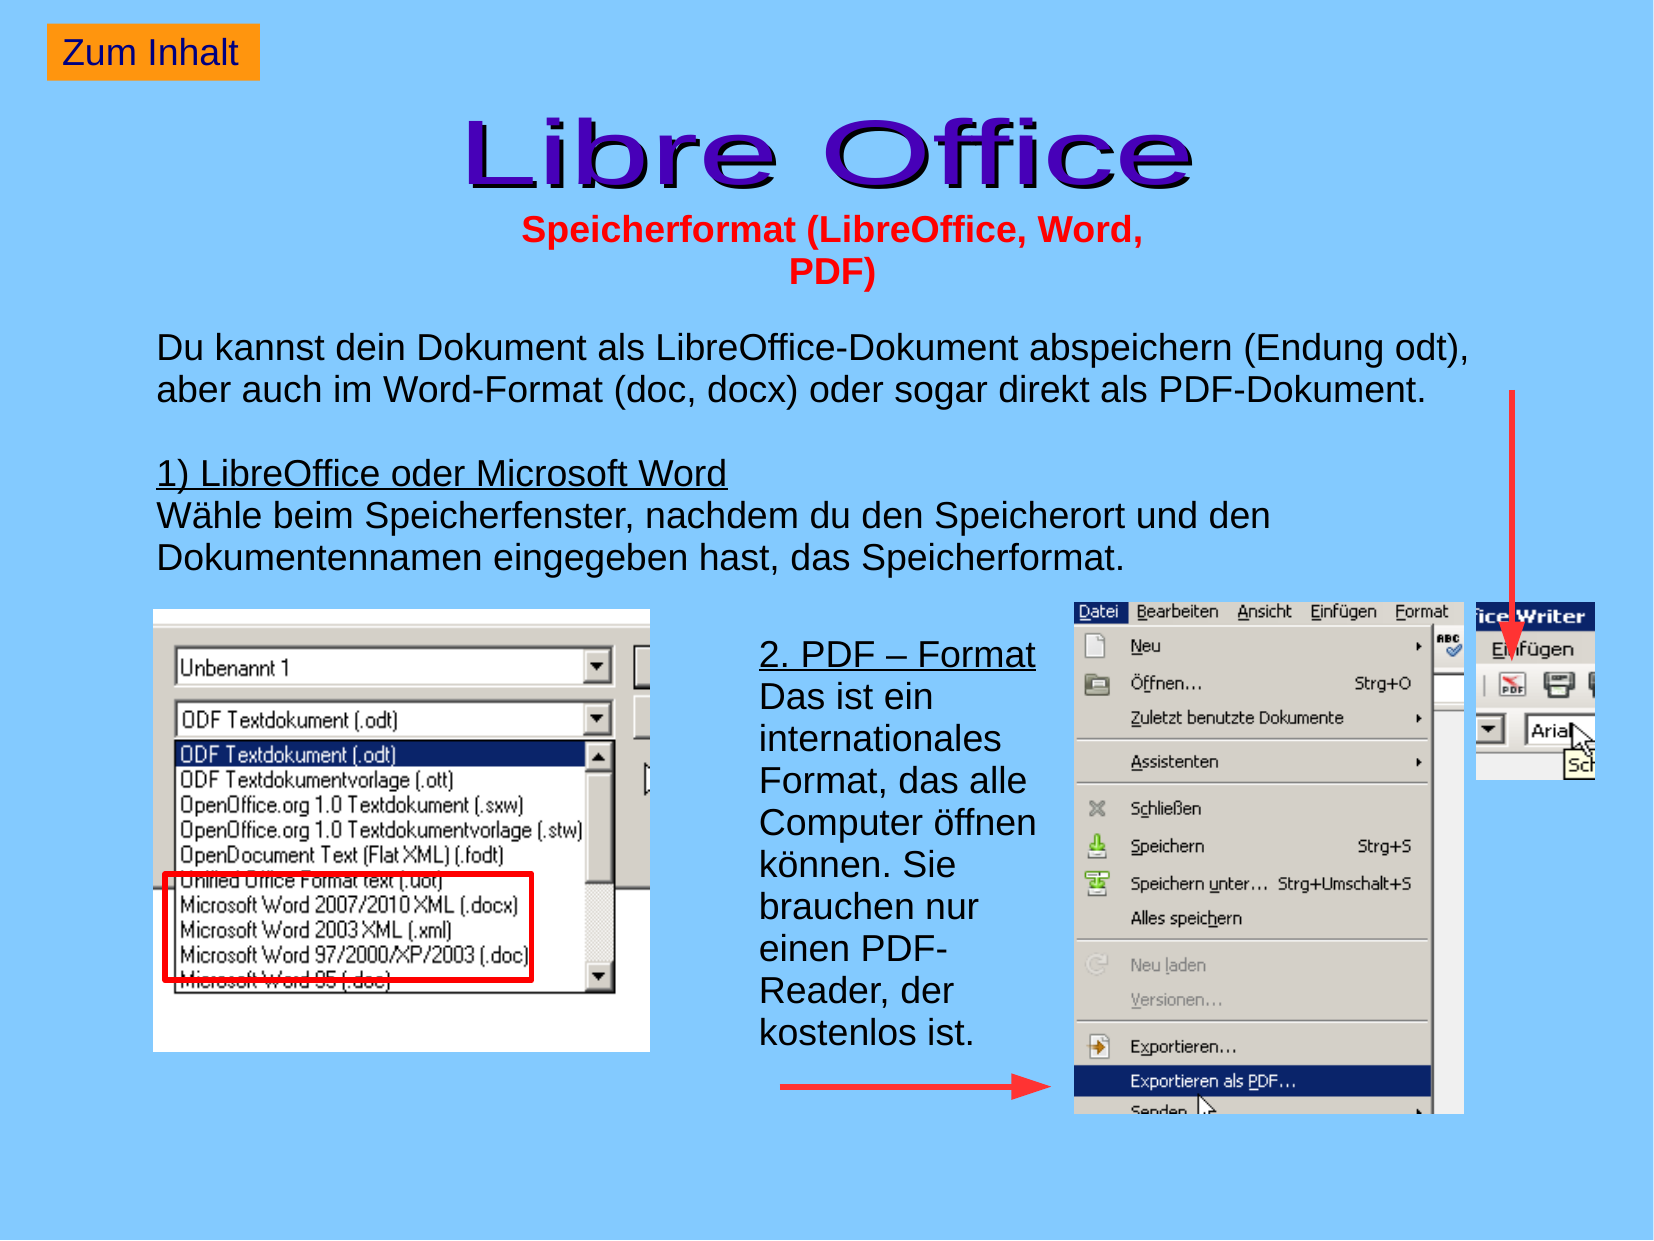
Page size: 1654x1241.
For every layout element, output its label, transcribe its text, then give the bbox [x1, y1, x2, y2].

picture [153, 609, 650, 1052]
picture [1074, 602, 1464, 1114]
title Libre Office [82, 49, 1571, 257]
text_box Du kannst dein Dokument als LibreOffice-Dokument abspeichern (Endung odt), aber auch im Word-Format (doc, docx) oder sogar direkt als PDF-Dokument. 1) LibreOffice oder Microsoft Word Wähle beim Speicherfenster, nachdem du den Speicherort und den Dokumentennamen eingegeben hast, das Speicherformat. [141, 318, 1489, 587]
text_box Speicherformat (LibreOffice, Word, PDF) [460, 200, 1205, 303]
text_box 2. PDF – Format Das ist ein internationales Format, das alle Computer öffnen können. Sie brauchen nur einen PDF-Reader, der kostenlos ist. [744, 625, 1074, 1062]
text_box Zum Inhalt [47, 23, 260, 81]
picture [1476, 602, 1595, 780]
